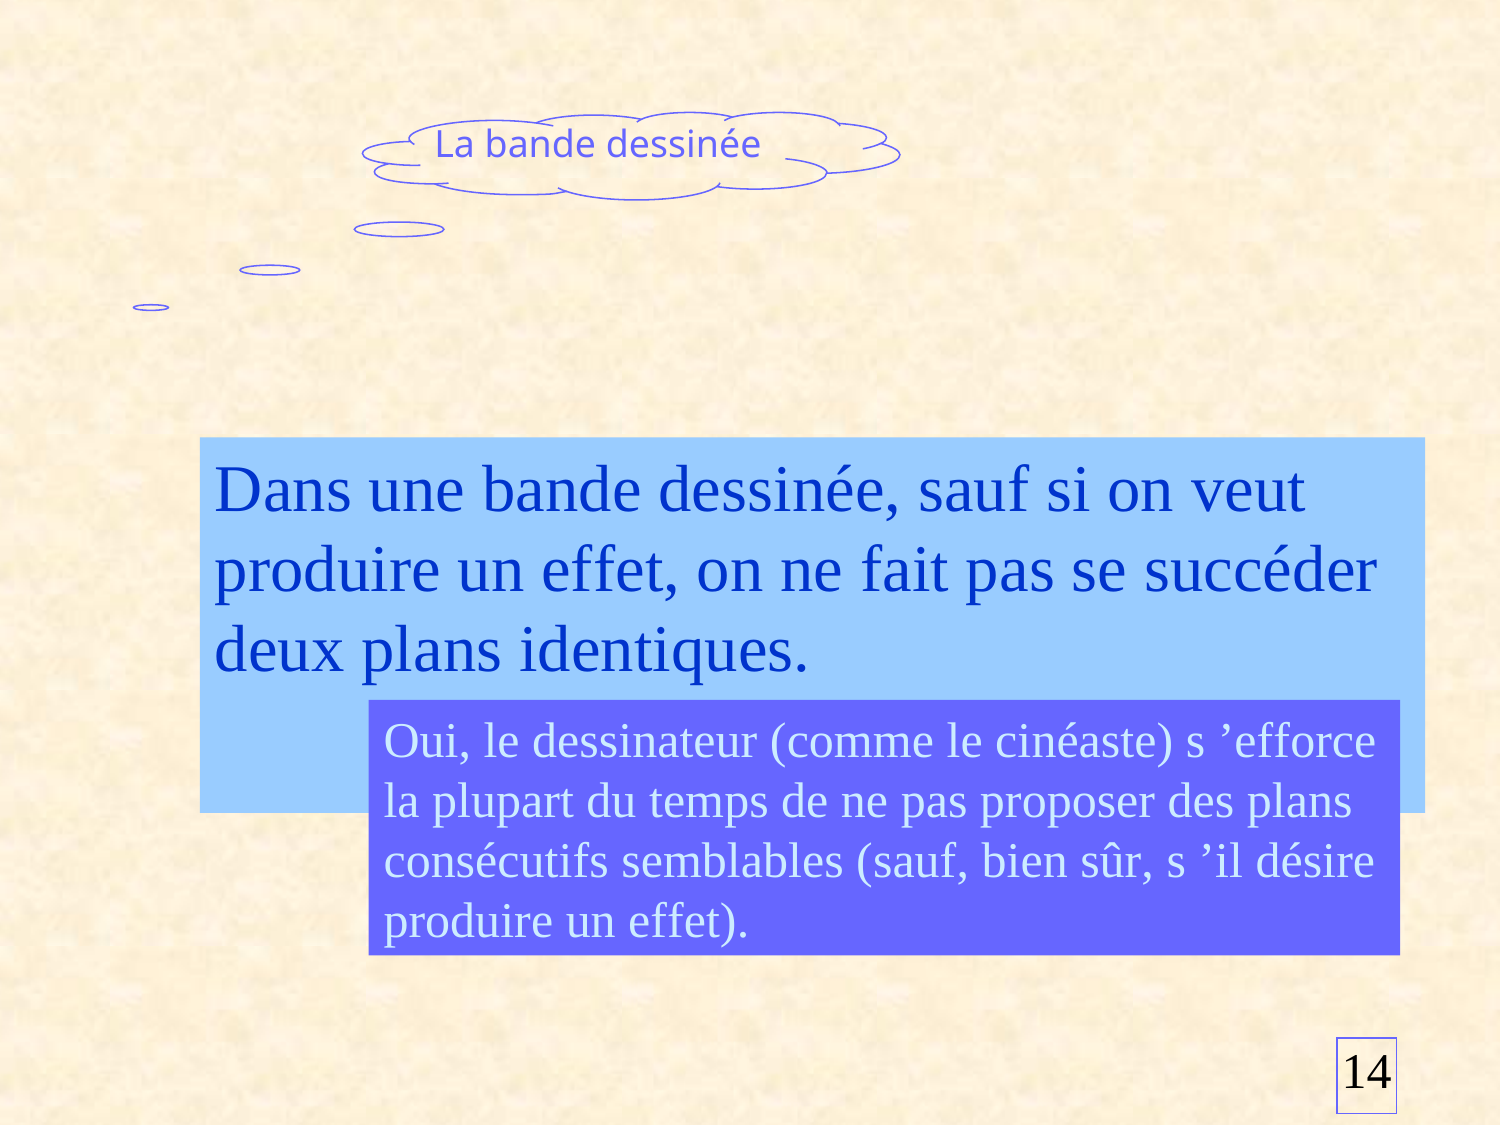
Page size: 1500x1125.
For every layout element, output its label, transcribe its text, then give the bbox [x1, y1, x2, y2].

picture [0, 0, 1500, 1125]
text_box Dans une bande dessinée, sauf si on veut produire un effet, on ne fait pas se succéder deux plans identiques. Vrai / Faux ? [199, 437, 1426, 813]
text_box Oui, le dessinateur (comme le cinéaste) s ’efforce la plupart du temps de ne pas proposer des plans consécutifs semblables (sauf, bien sûr, s ’il désire produire un effet). [368, 699, 1401, 956]
